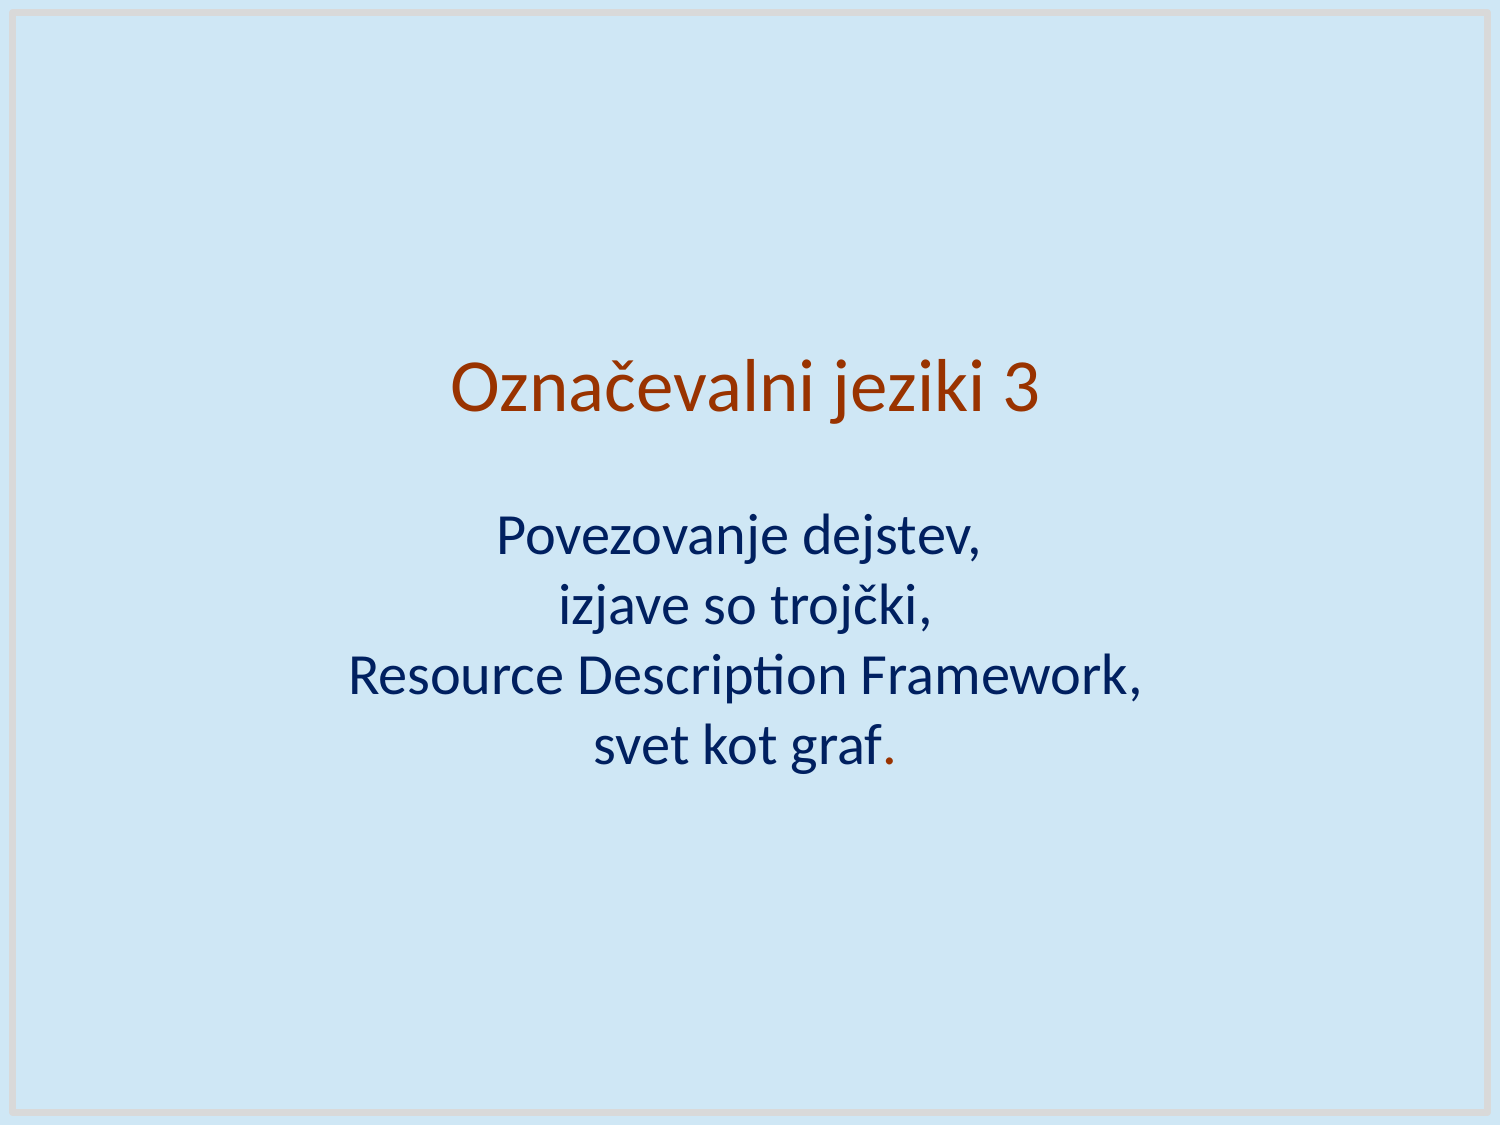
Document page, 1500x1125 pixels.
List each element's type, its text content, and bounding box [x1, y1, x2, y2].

title Označevalni jeziki 3 Povezovanje dejstev, izjave so trojčki, Resource Description Framework, svet kot graf. [41, 337, 1450, 775]
